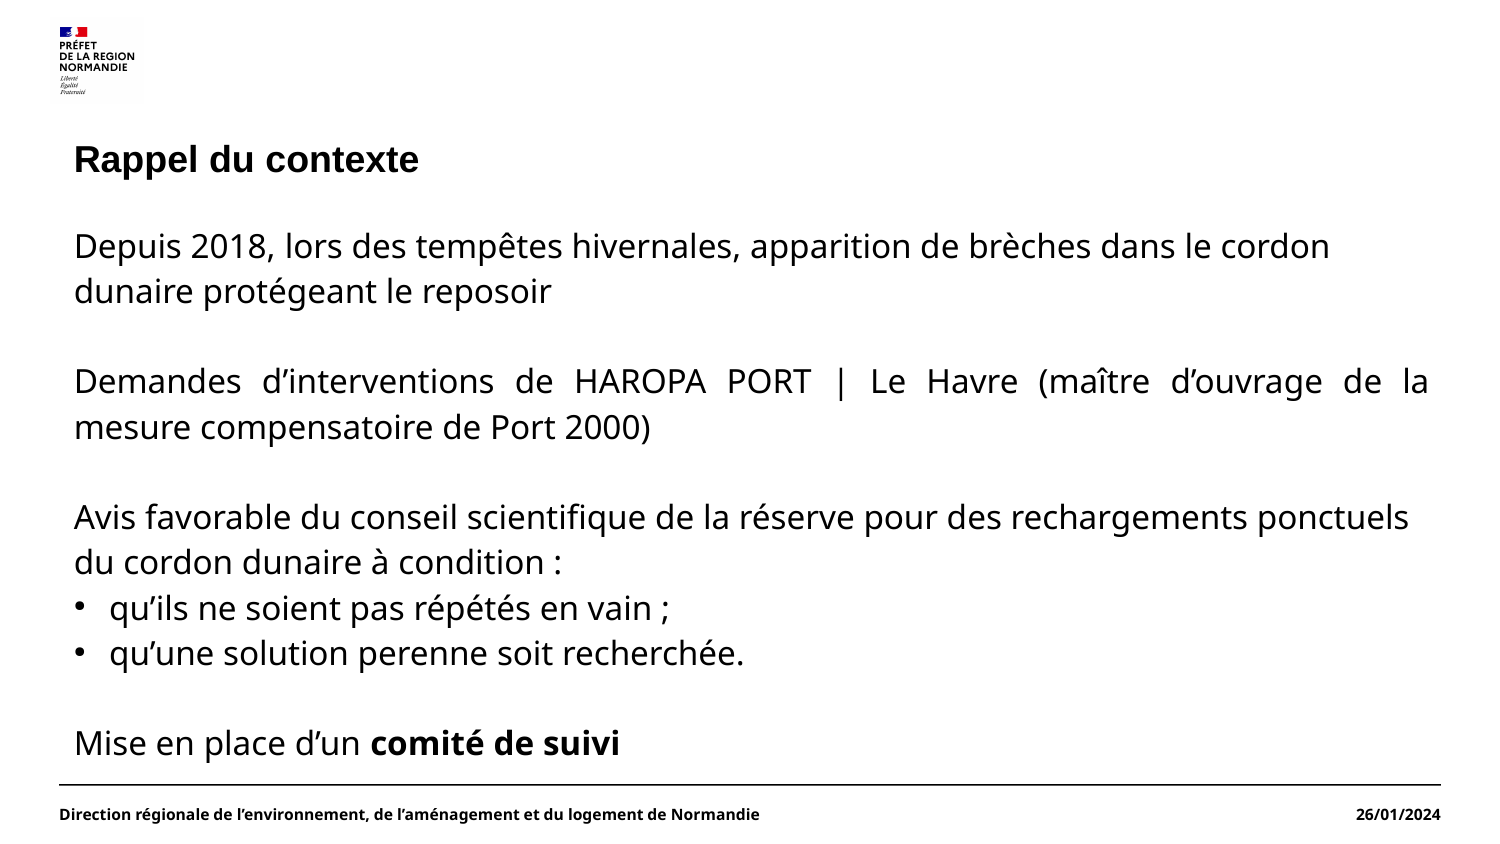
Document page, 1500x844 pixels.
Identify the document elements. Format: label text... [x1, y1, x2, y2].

text_box Rappel du contexte Depuis 2018, lors des tempêtes hivernales, apparition de brèches dans le cordon dunaire protégeant le reposoir Demandes d’interventions de HAROPA PORT | Le Havre (maître d’ouvrage de la mesure compensatoire de Port 2000) Avis favorable du conseil scientifique de la réserve pour des rechargements ponctuels du cordon dunaire à condition : qu’ils ne soient pas répétés en vain ; qu’une solution perenne soit recherchée. Mise en place d’un comité de suivi [59, 131, 1447, 798]
picture [50, 17, 144, 104]
text_box 26/01/2024 [1249, 784, 1441, 844]
text_box Direction régionale de l’environnement, de l’aménagement et du logement de Normandie [59, 784, 1028, 844]
